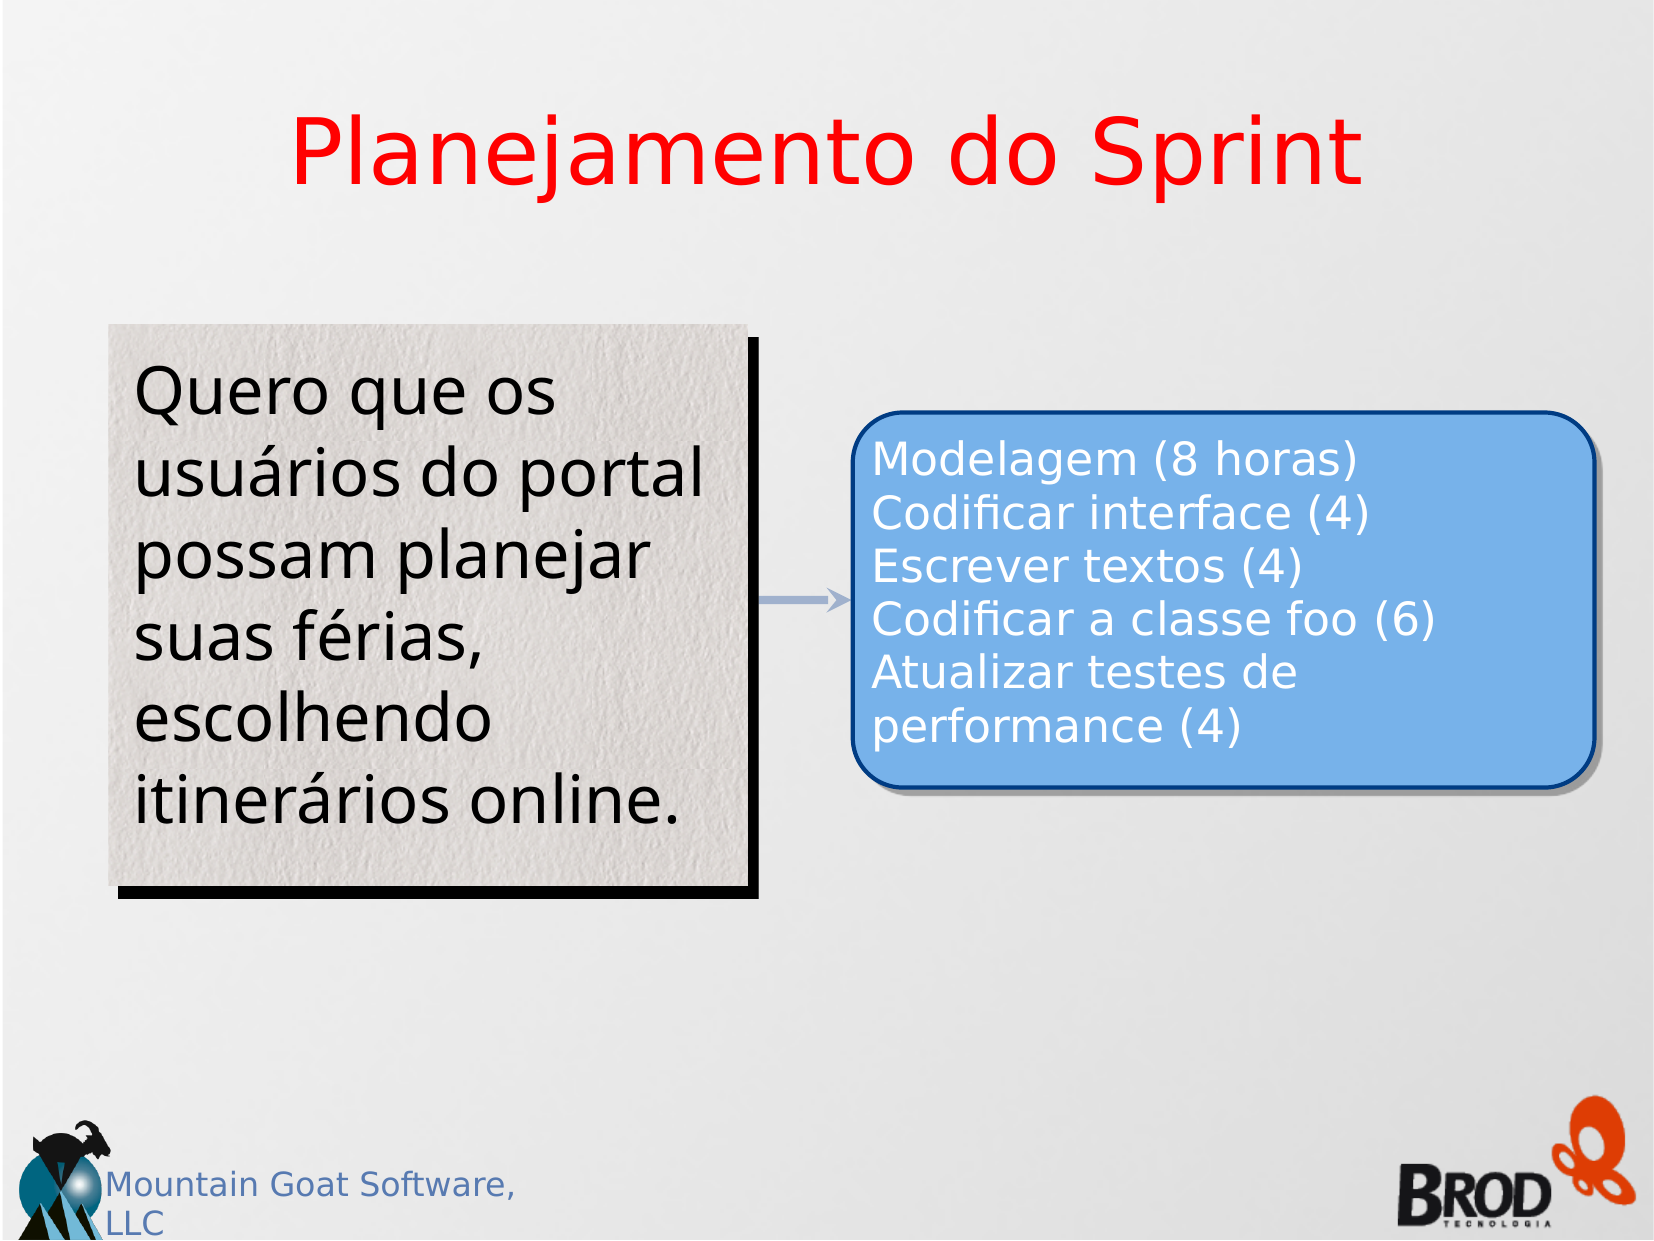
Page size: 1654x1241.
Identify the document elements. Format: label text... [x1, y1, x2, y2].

text_box [869, 412, 1578, 425]
picture [2, 0, 1654, 1241]
text_box [852, 429, 1595, 788]
text_box Modelagem (8 horas) Codificar interface (4) Escrever textos (4) Codificar a classe foo (6) Atualizar testes de performance (4) [863, 425, 1582, 755]
title Planejamento do Sprint [82, 49, 1571, 257]
text_box Quero que os usuários do portal possam planejar suas férias, escolhendo itinerários online. [108, 324, 748, 886]
